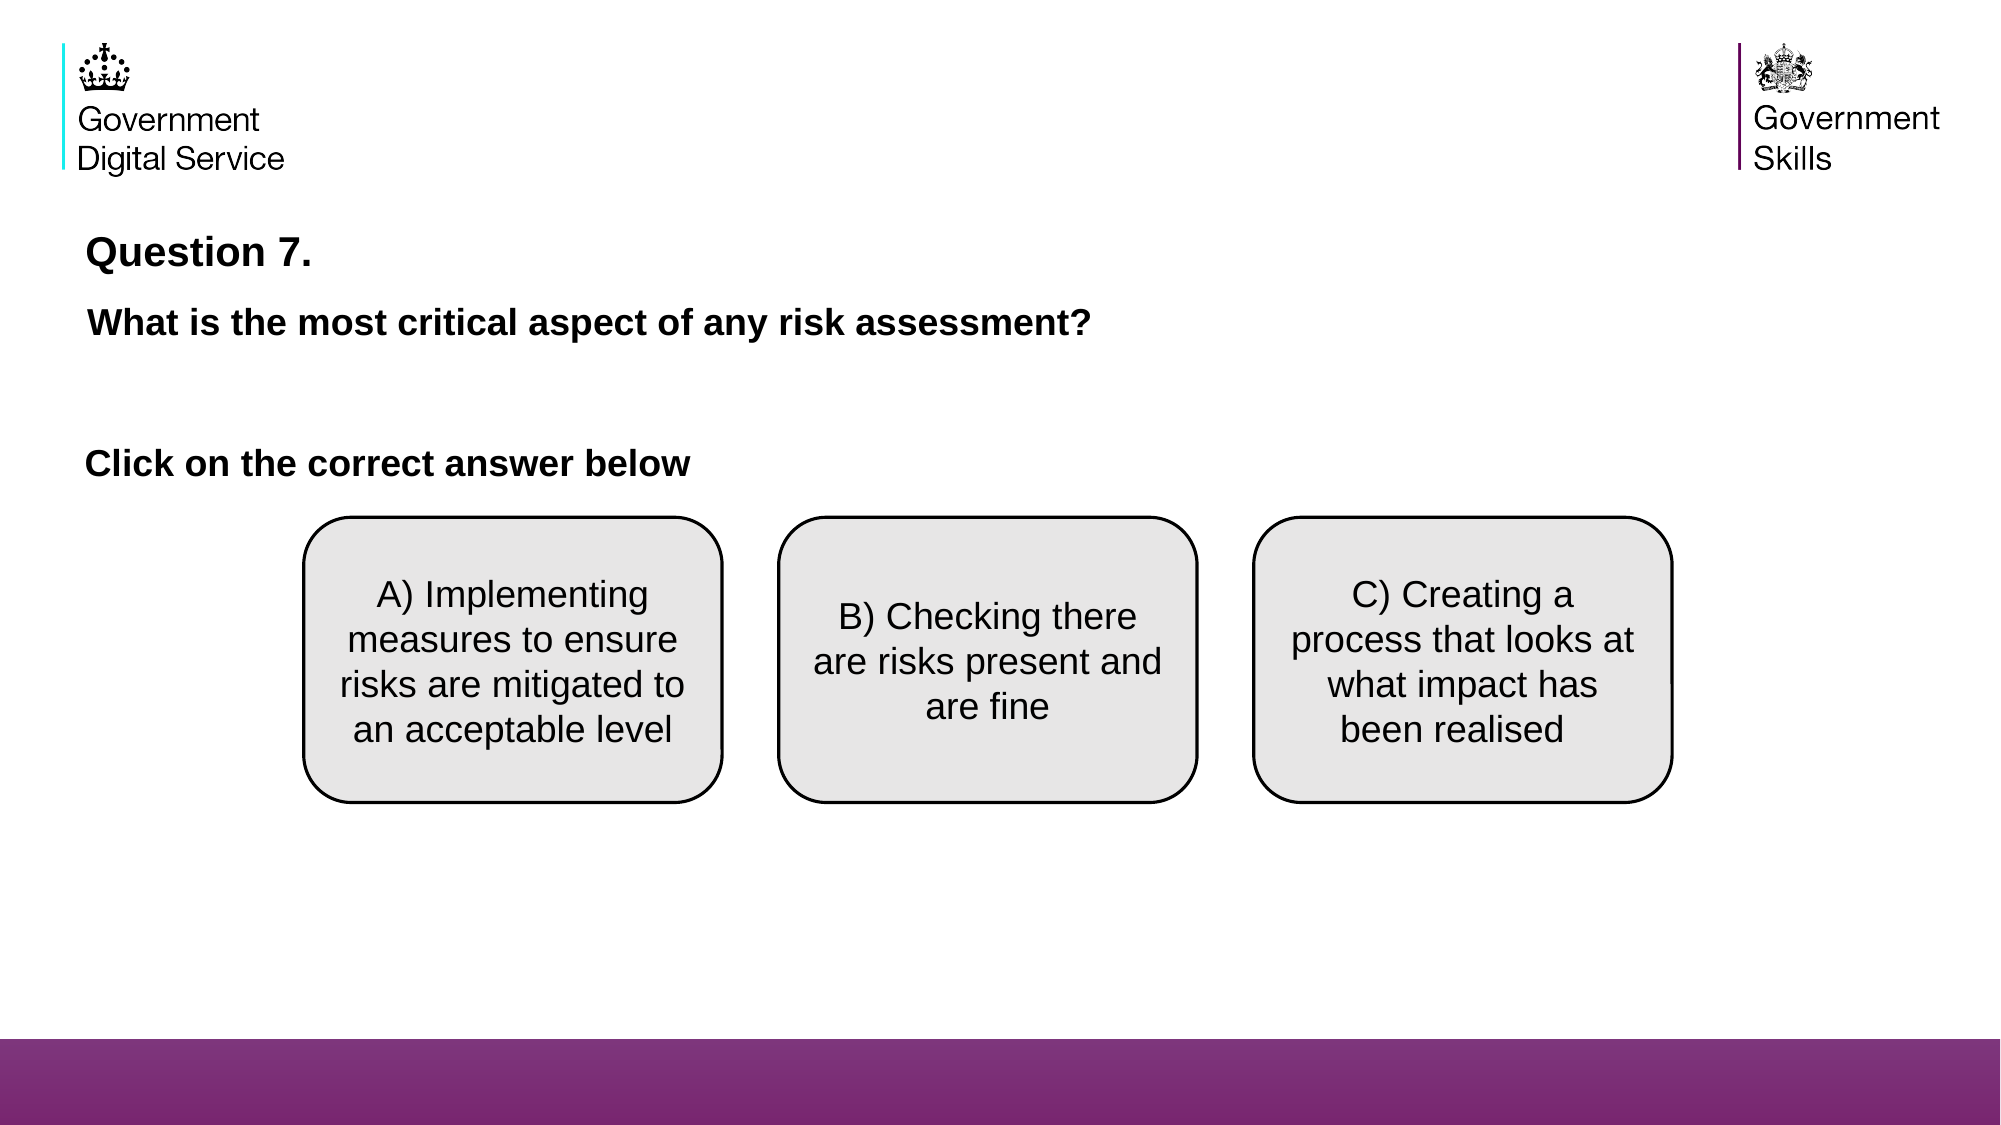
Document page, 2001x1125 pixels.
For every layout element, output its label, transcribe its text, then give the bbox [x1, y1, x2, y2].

text_box C) Creating a process that looks at what impact has been realised [1253, 517, 1673, 803]
text_box B) Checking there are risks present and are fine [778, 517, 1198, 803]
text_box Click on the correct answer below [84, 428, 1099, 490]
title Question 7. [85, 222, 1811, 280]
text_box What is the most critical aspect of any risk assessment? [87, 298, 1916, 429]
text_box A) Implementing measures to ensure risks are mitigated to an acceptable level [303, 517, 723, 803]
